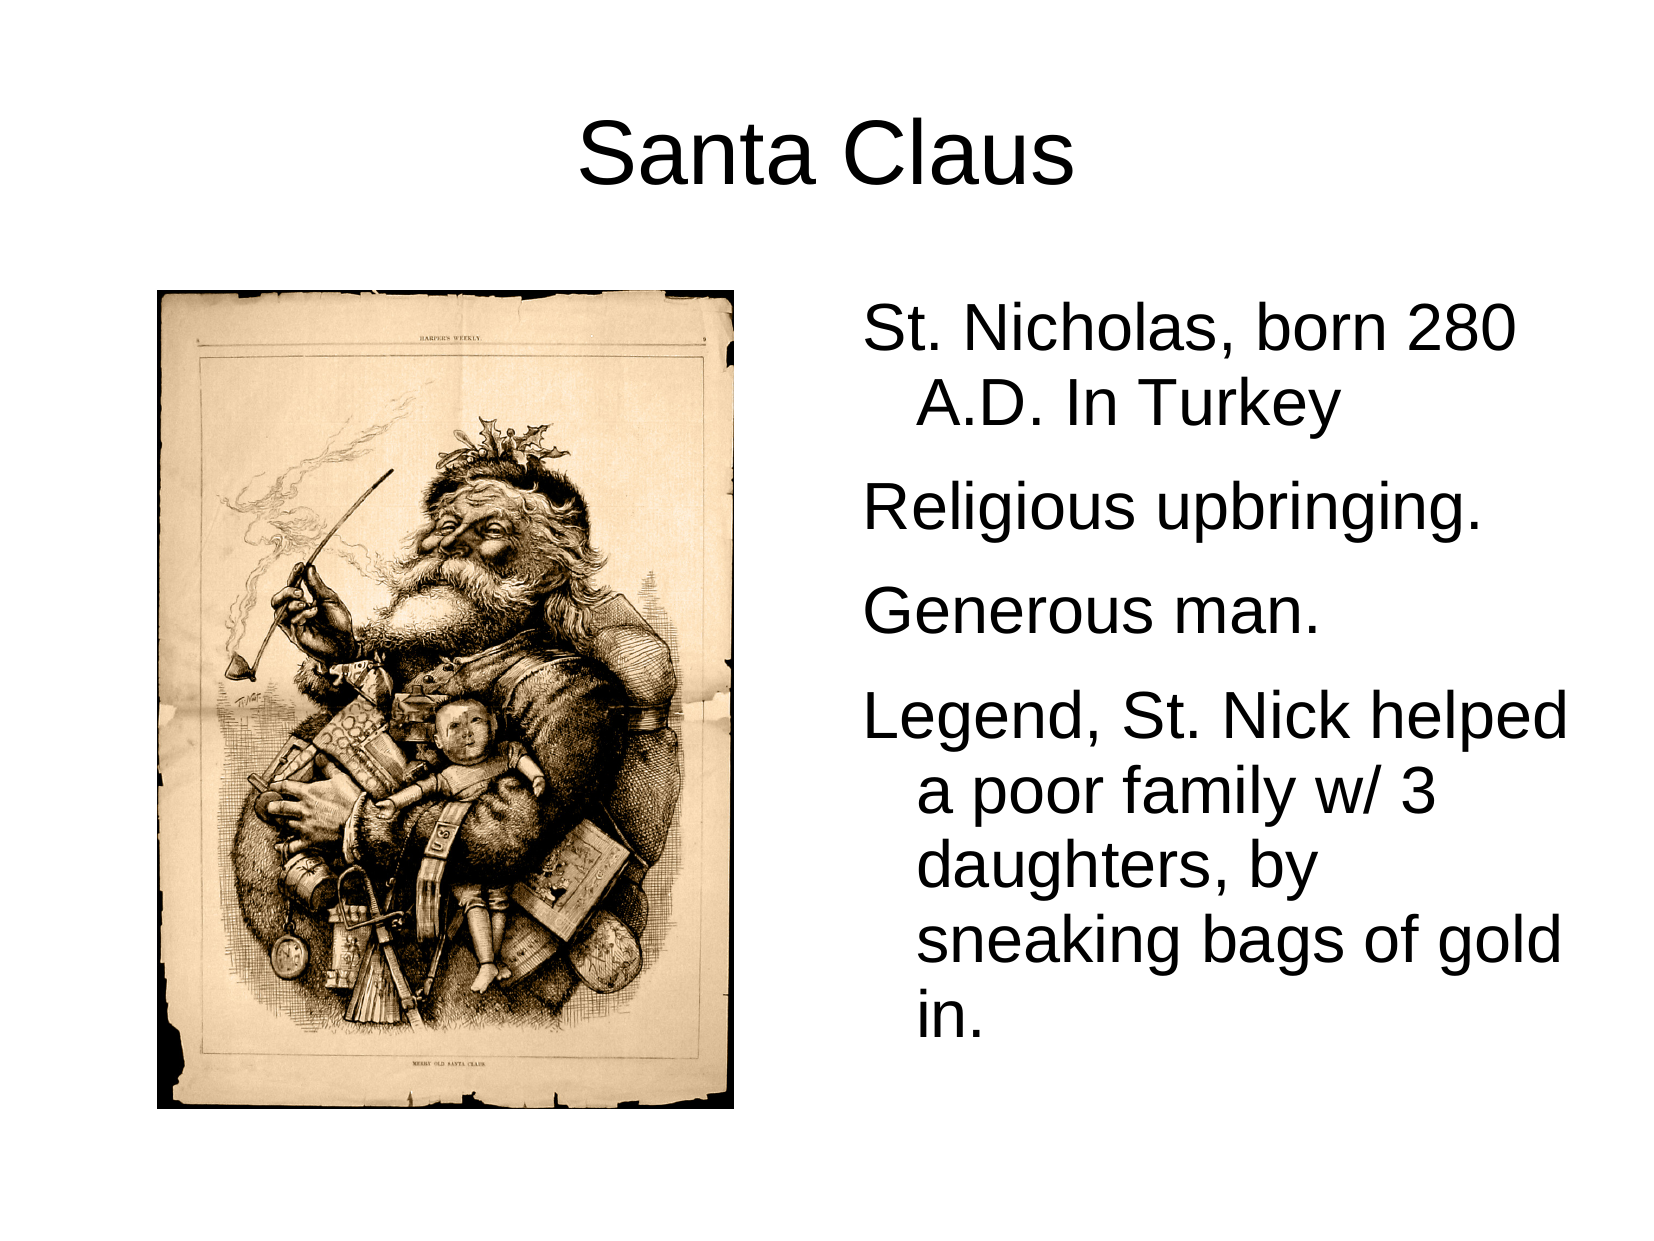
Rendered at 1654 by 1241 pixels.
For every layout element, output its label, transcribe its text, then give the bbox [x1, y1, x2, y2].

title Santa Claus [82, 49, 1571, 257]
picture [157, 290, 734, 1109]
list St. Nicholas, born 280 A.D. In Turkey Religious upbringing. Generous man. Legend, St. Nick helped a poor family w/ 3 daughters, by sneaking bags of gold in. [845, 290, 1572, 1109]
